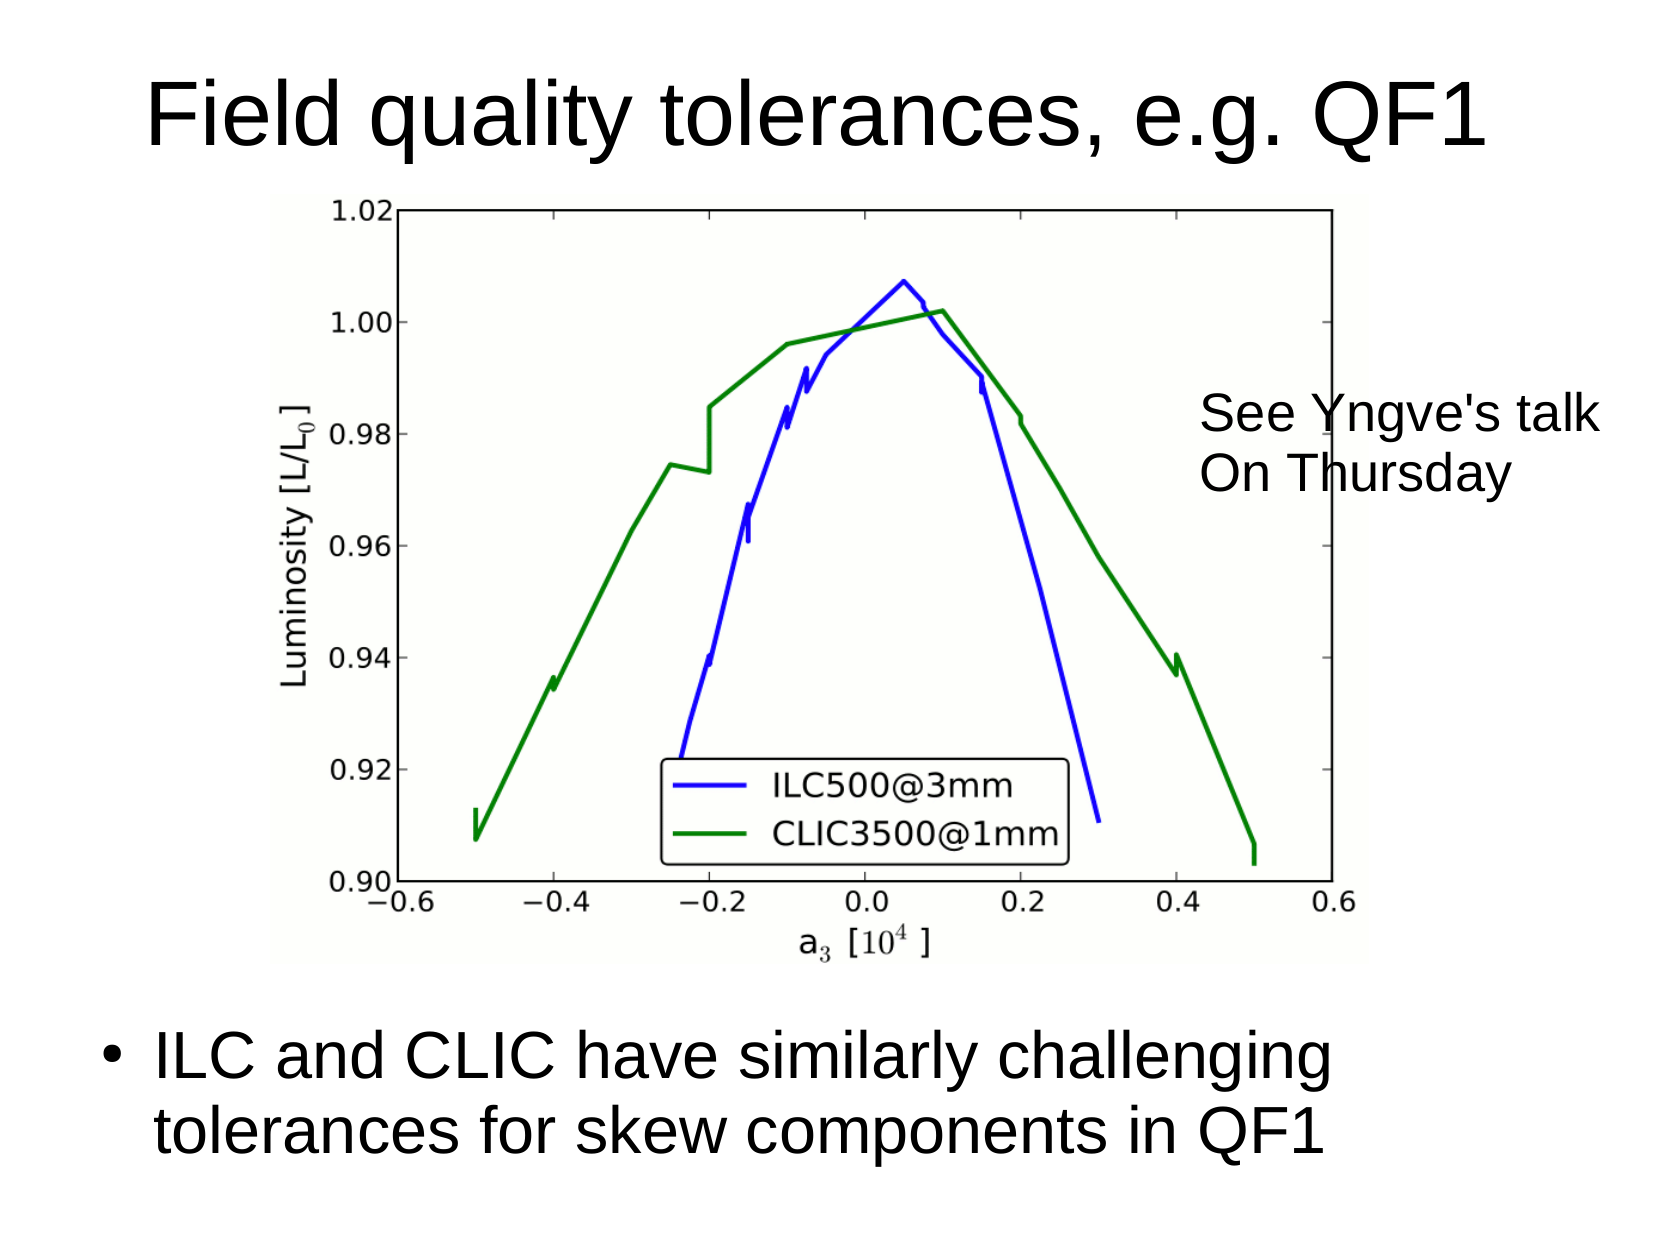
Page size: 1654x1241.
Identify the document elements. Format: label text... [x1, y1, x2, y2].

title Field quality tolerances, e.g. QF1 [86, 17, 1576, 211]
picture [270, 194, 1369, 965]
text_box See Yngve's talk On Thursday [1185, 375, 1616, 511]
list ILC and CLIC have similarly challenging tolerances for skew components in QF1 [82, 1018, 1538, 1216]
